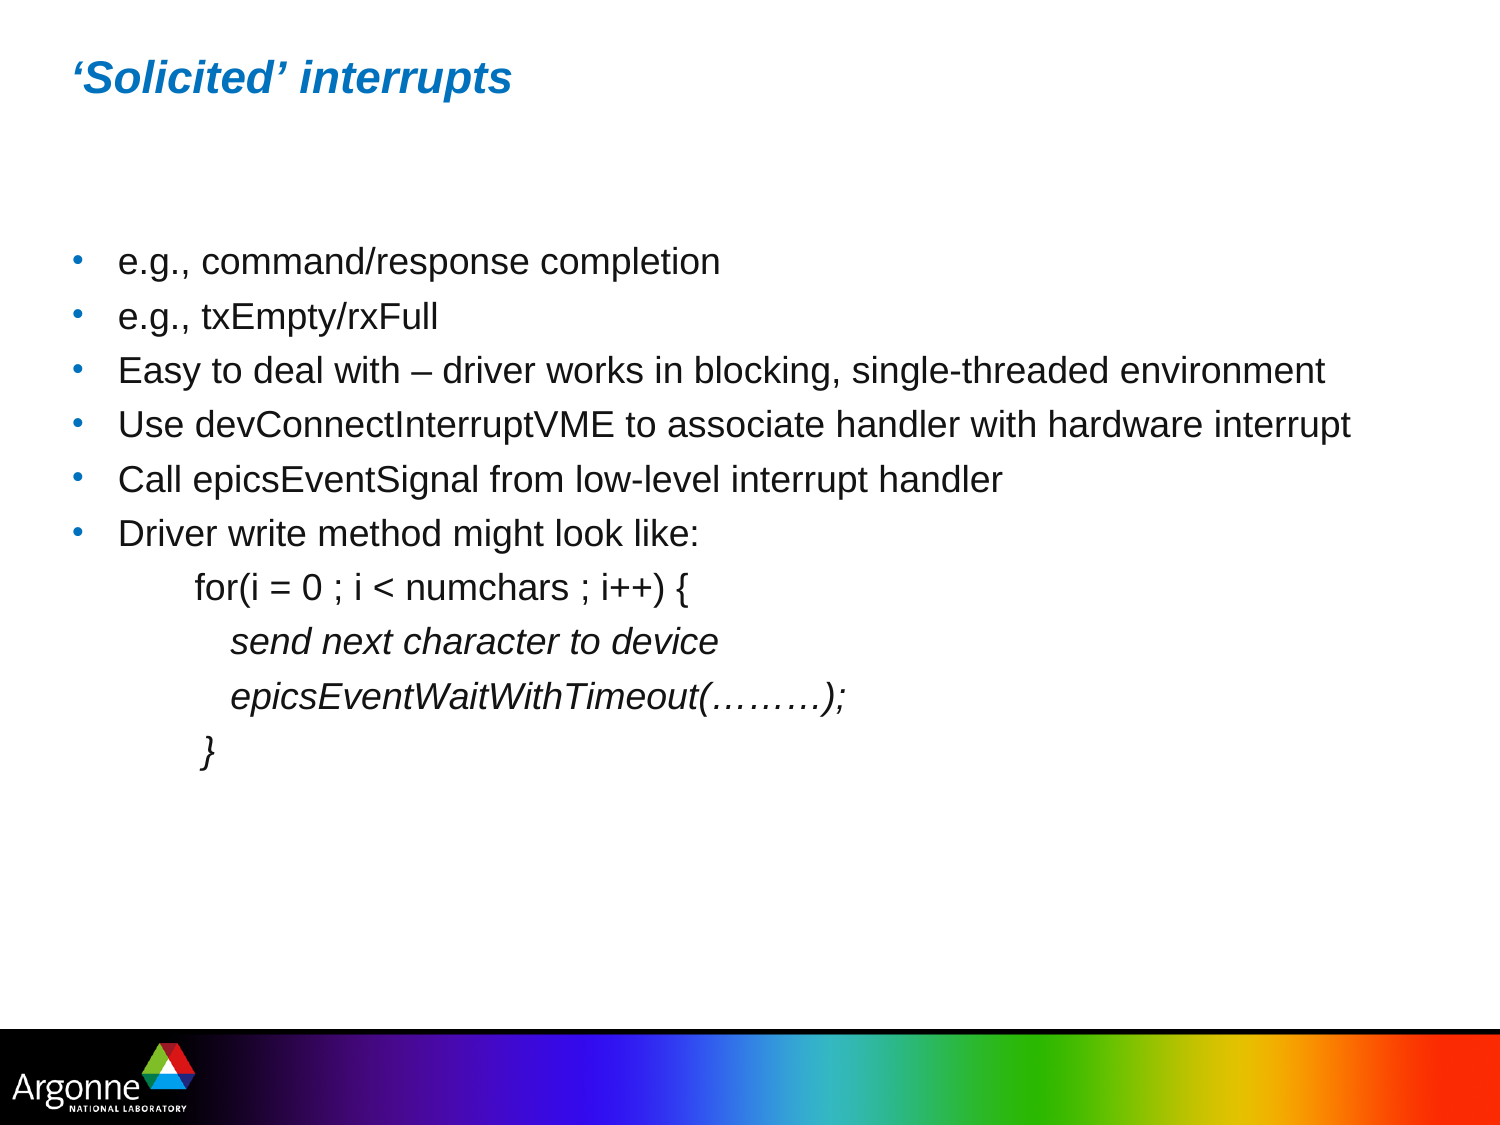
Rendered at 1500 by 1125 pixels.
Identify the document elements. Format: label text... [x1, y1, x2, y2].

title ‘Solicited’ interrupts [55, 54, 1361, 112]
list e.g., command/response completion e.g., txEmpty/rxFull Easy to deal with – driver works in blocking, single-threaded environment Use devConnectInterruptVME to associate handler with hardware interrupt Call epicsEventSignal from low-level interrupt handler Driver write method might look like: for(i = 0 ; i < numchars ; i++) { send next character to device epicsEventWaitWithTimeout(………); } [56, 229, 1375, 780]
picture [0, 1029, 1500, 1125]
